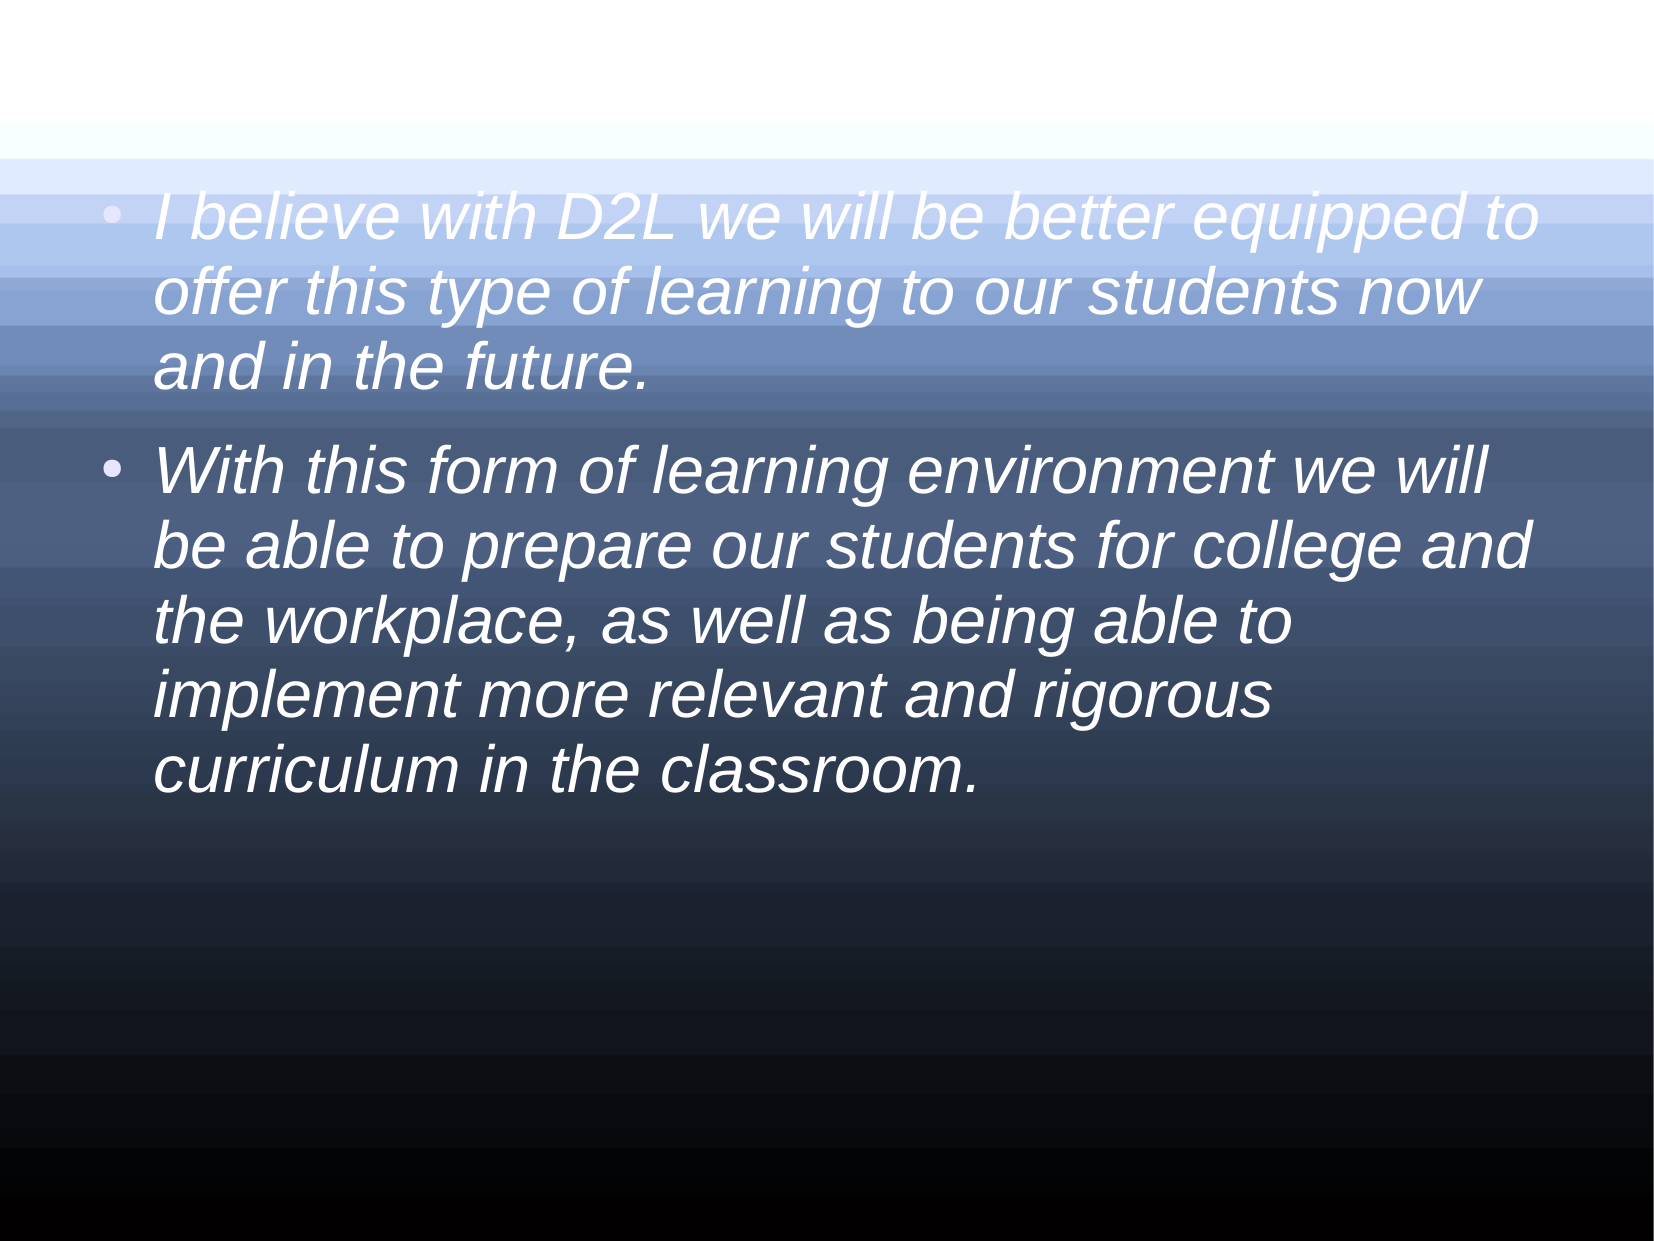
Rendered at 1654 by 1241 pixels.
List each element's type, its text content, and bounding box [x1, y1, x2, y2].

picture [0, 0, 1654, 1241]
list I believe with D2L we will be better equipped to offer this type of learning to our students now and in the future. With this form of learning environment we will be able to prepare our students for college and the workplace, as well as being able to implement more relevant and rigorous curriculum in the classroom. [82, 75, 1571, 1109]
